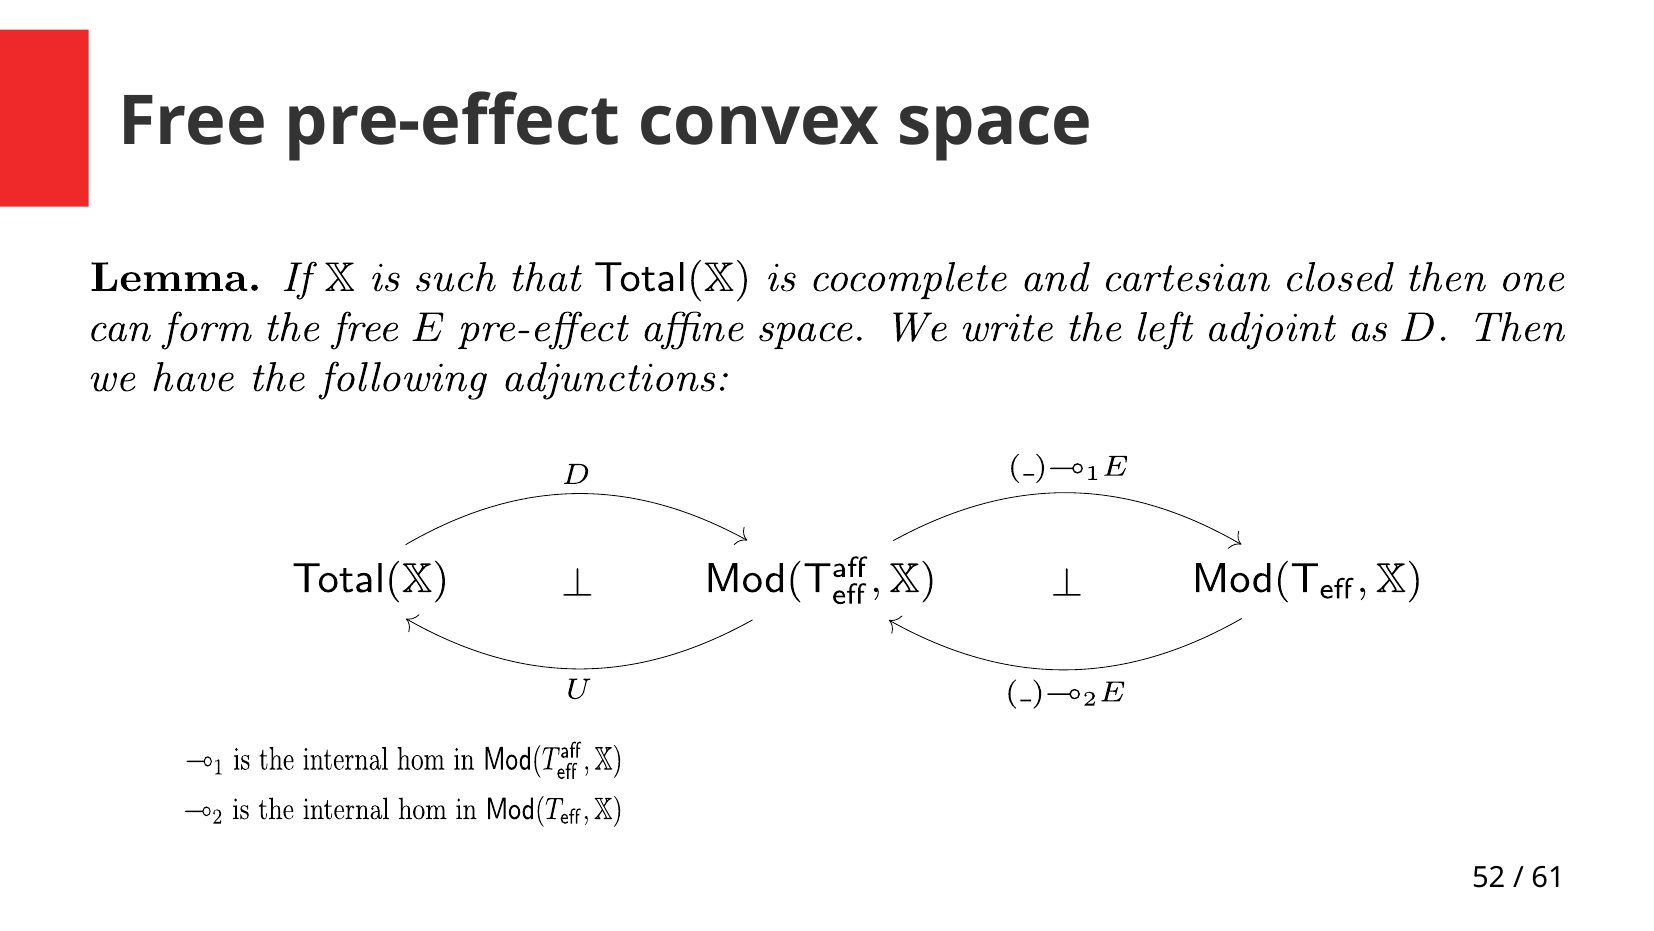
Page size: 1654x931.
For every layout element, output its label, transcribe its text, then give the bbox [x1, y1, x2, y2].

title Free pre-effect convex space [118, 29, 1595, 207]
text_box [88, 259, 1565, 709]
text_box [186, 741, 621, 780]
text_box [184, 795, 621, 827]
